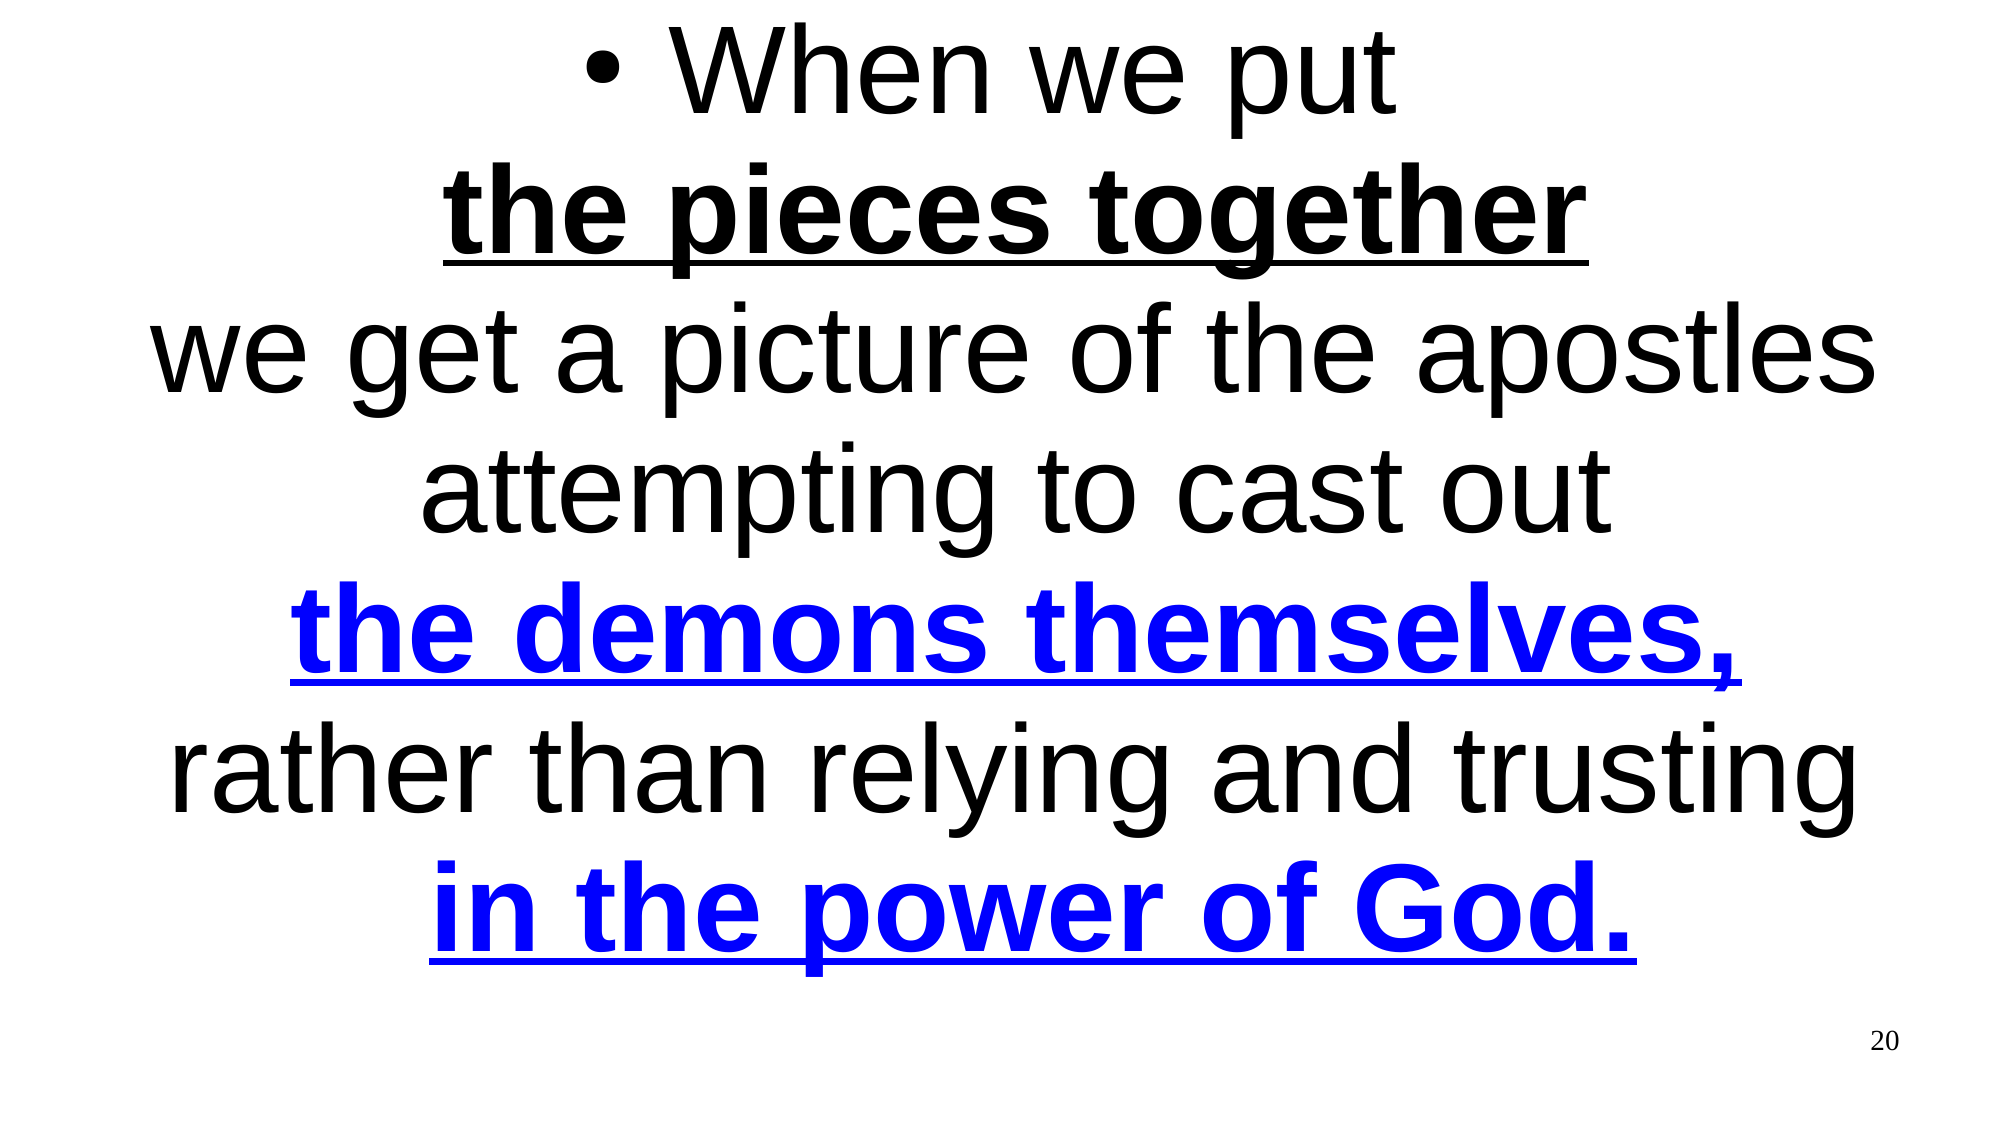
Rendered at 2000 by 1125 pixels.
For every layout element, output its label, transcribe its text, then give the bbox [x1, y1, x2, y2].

list When we put the pieces together we get a picture of the apostles attempting to cast out the demons themselves, rather than relying and trusting in the power of God. [0, 0, 1996, 1123]
